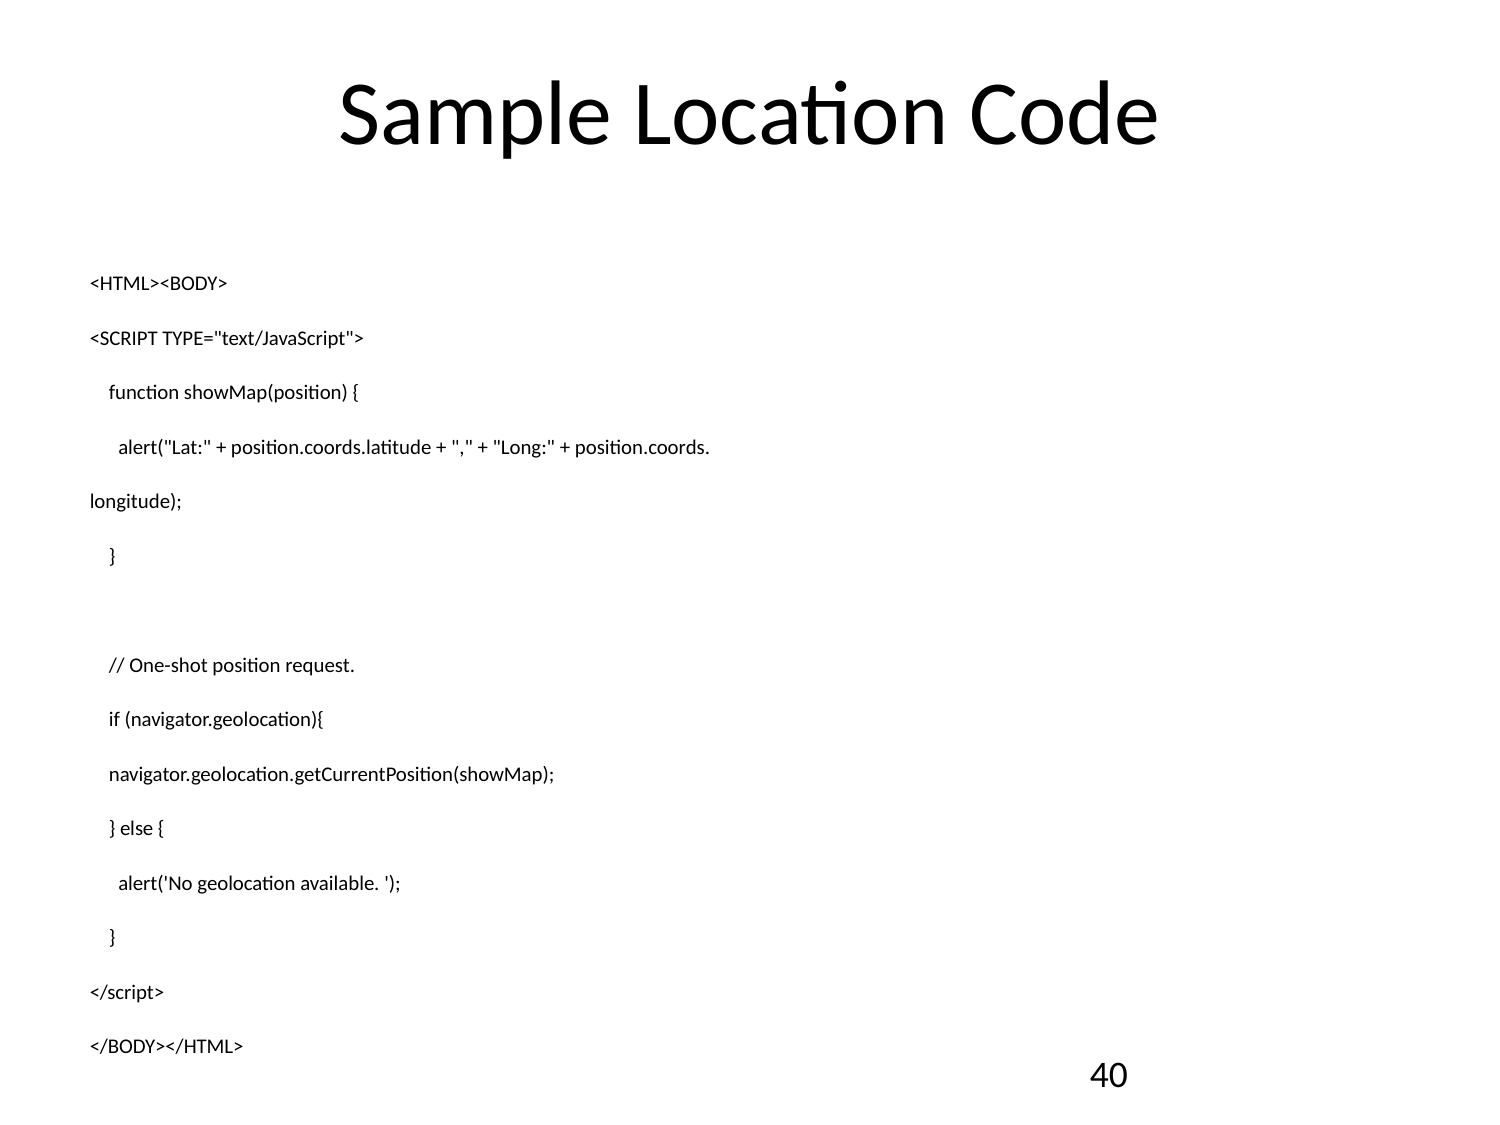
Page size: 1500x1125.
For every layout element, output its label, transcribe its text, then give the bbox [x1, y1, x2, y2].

list <HTML><BODY> <SCRIPT TYPE="text/JavaScript"> function showMap(position) { alert("Lat:" + position.coords.latitude + "," + "Long:" + position.coords. longitude); } // One-shot position request. if (navigator.geolocation){ navigator.geolocation.getCurrentPosition(showMap); } else { alert('No geolocation available. '); } </script> </BODY></HTML> [75, 262, 1425, 1005]
slide_number <number> [1074, 1042, 1425, 1103]
title Sample Location Code [75, 45, 1425, 233]
